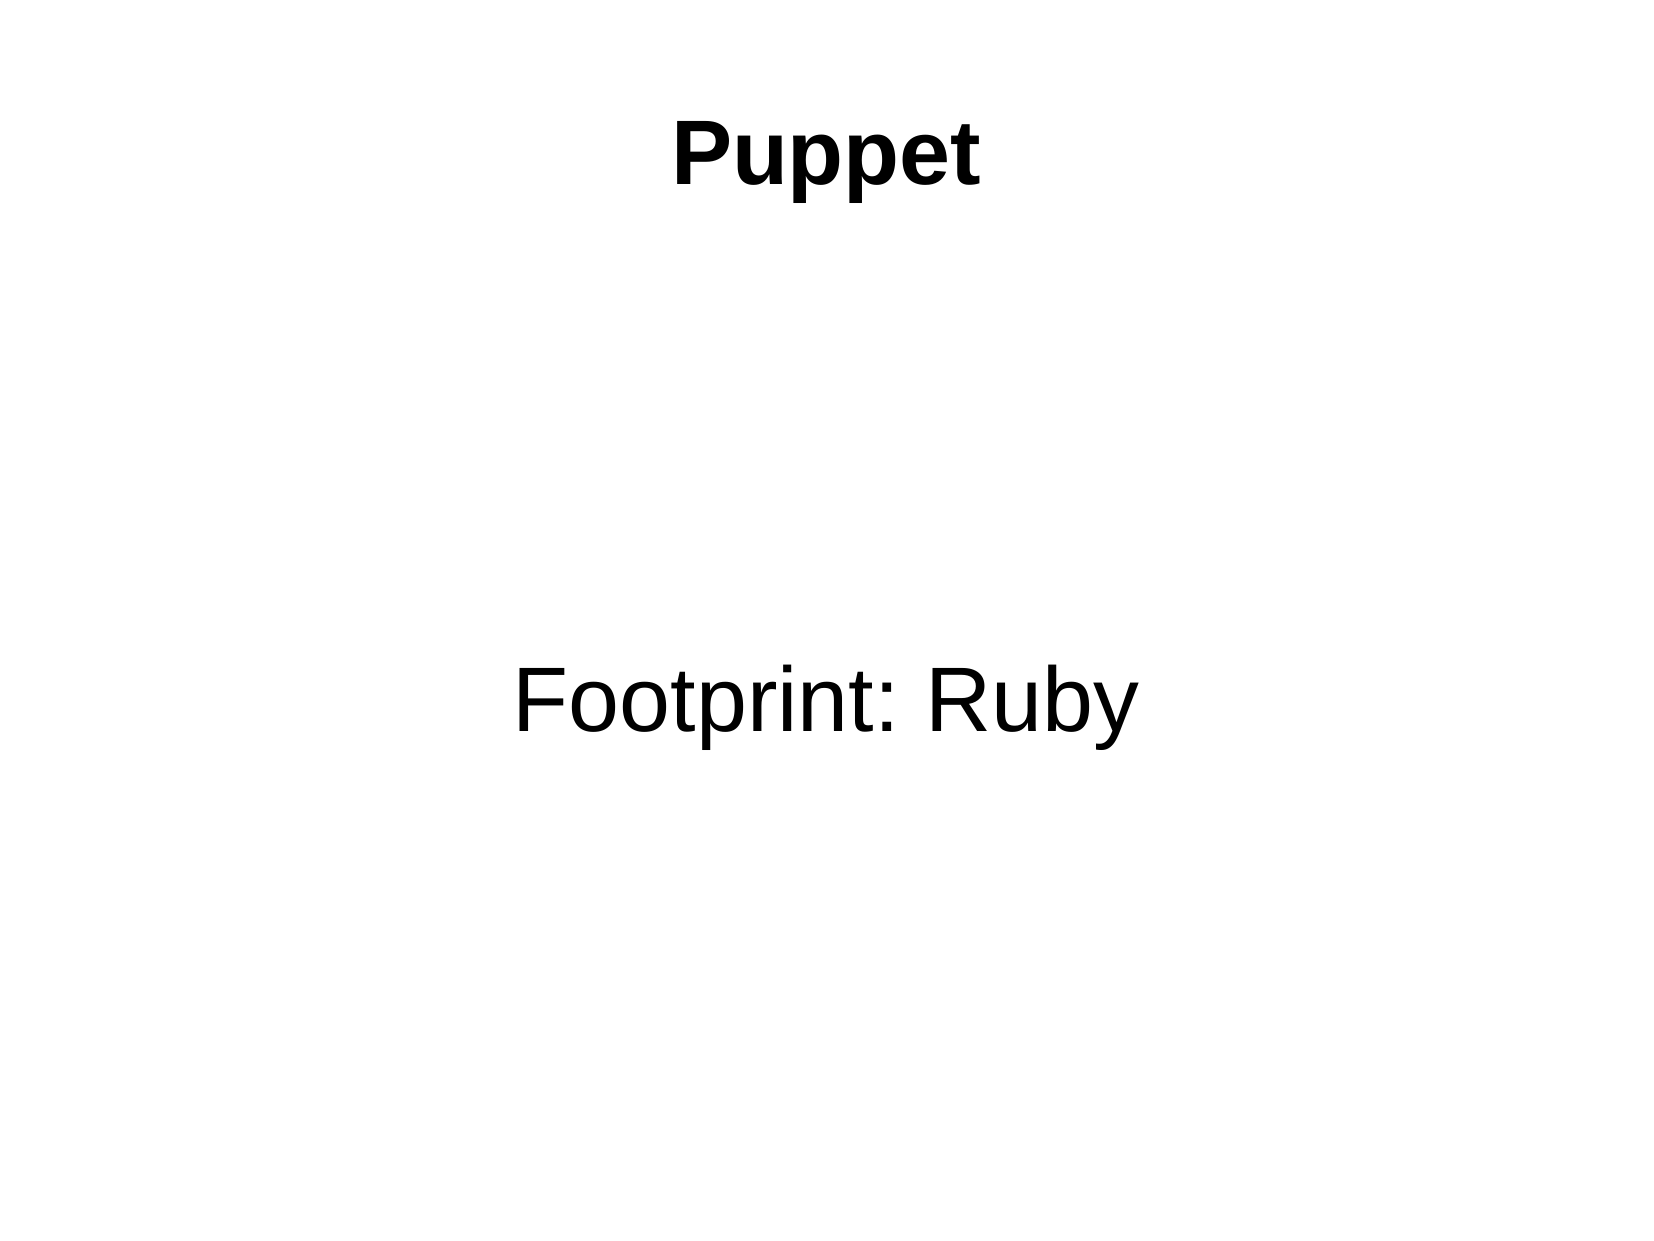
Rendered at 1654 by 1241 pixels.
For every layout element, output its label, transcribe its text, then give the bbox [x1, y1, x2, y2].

subtitle Footprint: Ruby [82, 290, 1571, 1109]
title Puppet [82, 49, 1571, 257]
